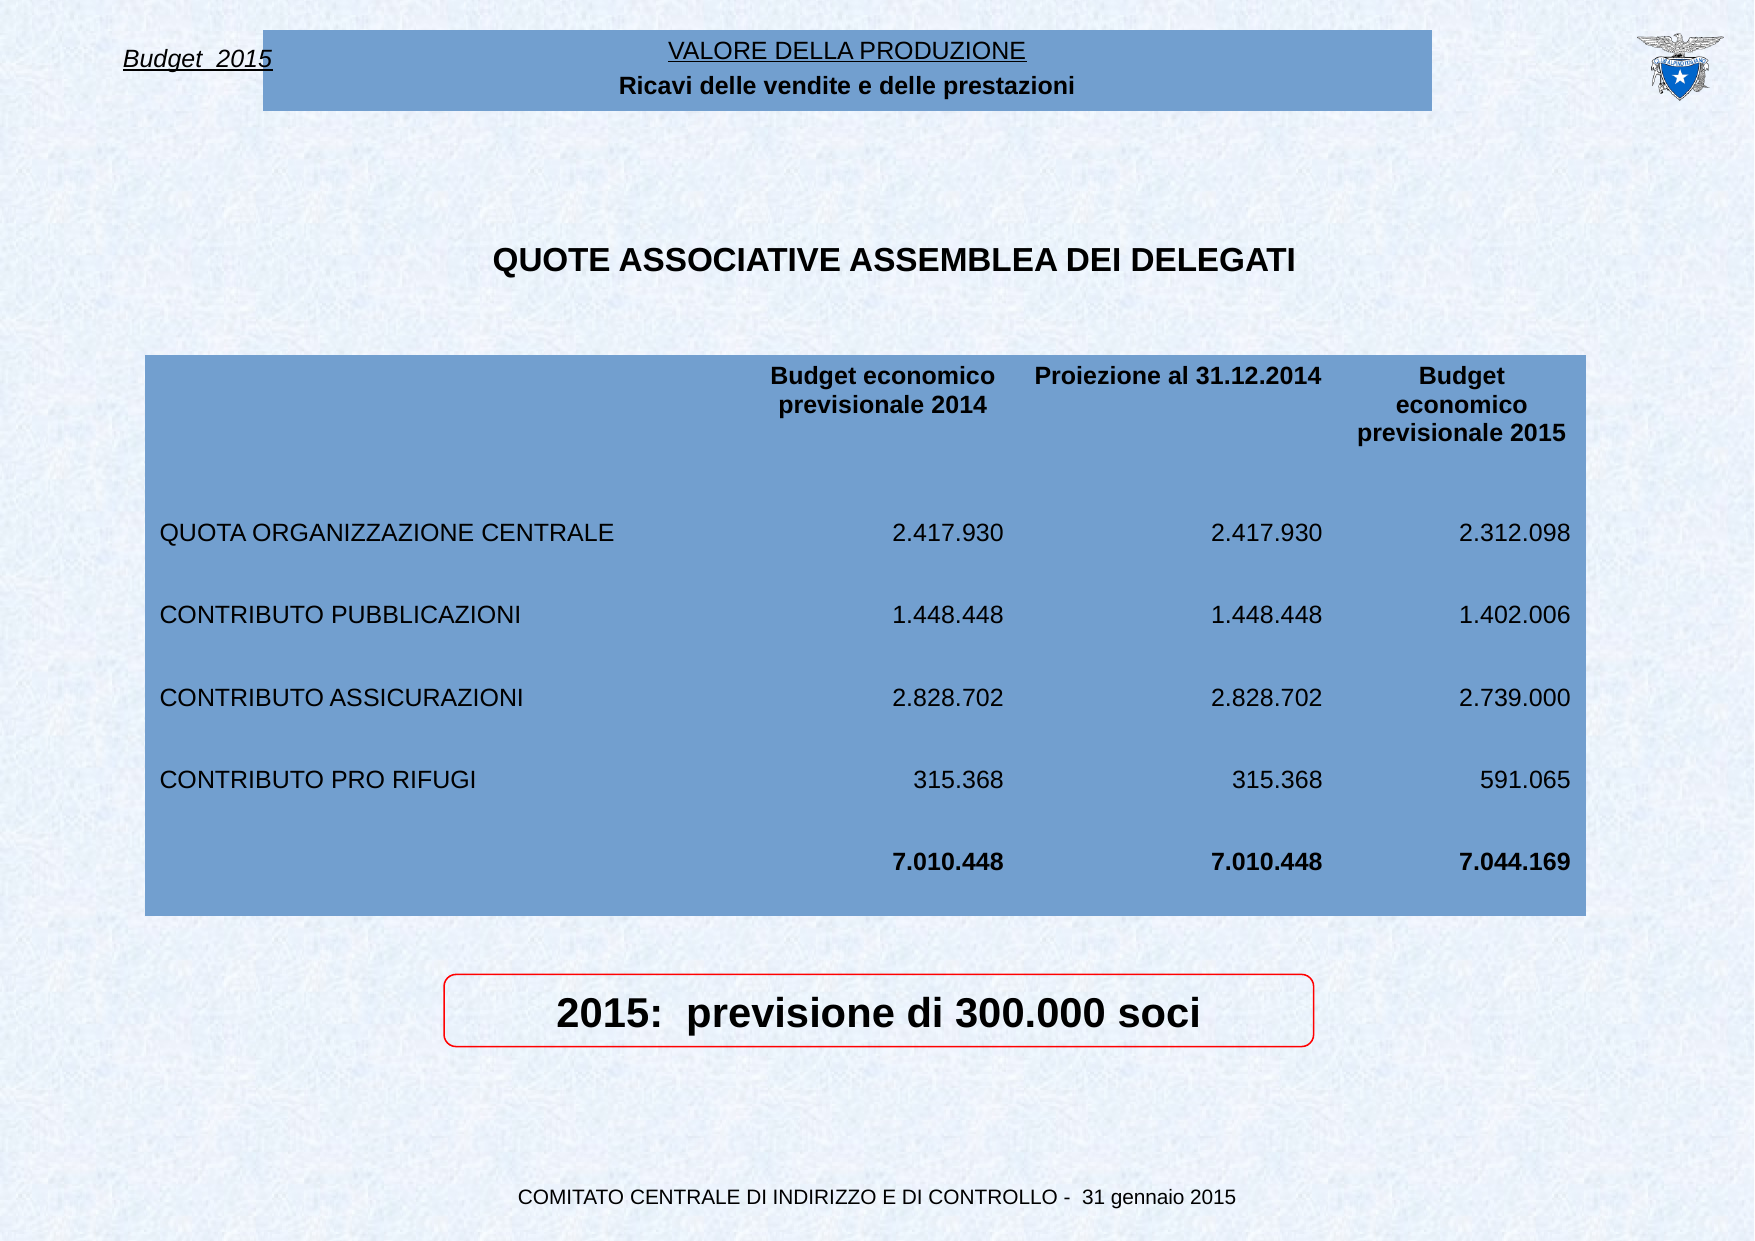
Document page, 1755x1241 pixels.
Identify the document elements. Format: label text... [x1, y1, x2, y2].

table_cell QUOTA ORGANIZZAZIONE CENTRALE [145, 511, 747, 594]
table_cell 2.312.098 [1338, 511, 1586, 594]
table_cell CONTRIBUTO PUBBLICAZIONI [145, 594, 747, 676]
table_header Proiezione al 31.12.2014 [1019, 355, 1338, 511]
table_cell 315.368 [747, 758, 1019, 840]
table_cell 2.417.930 [1019, 511, 1338, 594]
table_cell 7.044.169 [1338, 840, 1586, 916]
table_cell 2.828.702 [1019, 676, 1338, 758]
picture [1633, 29, 1728, 108]
table_header [145, 355, 747, 511]
table_header Budget economico previsionale 2015 [1338, 355, 1586, 511]
table_cell 2.739.000 [1338, 676, 1586, 758]
table_cell 1.448.448 [1019, 594, 1338, 676]
table_cell 2.828.702 [747, 676, 1019, 758]
table_cell 7.010.448 [1019, 840, 1338, 916]
text_box Budget 2015 [50, 35, 346, 82]
table_cell 1.448.448 [747, 594, 1019, 676]
table_header VALORE DELLA PRODUZIONE Ricavi delle vendite e delle prestazioni [263, 30, 1432, 111]
table_cell 315.368 [1019, 758, 1338, 840]
text_box 2015: previsione di 300.000 soci [444, 974, 1314, 1047]
table_cell CONTRIBUTO ASSICURAZIONI [145, 676, 747, 758]
text_box QUOTE ASSOCIATIVE ASSEMBLEA DEI DELEGATI [404, 230, 1385, 286]
table_cell 1.402.006 [1338, 594, 1586, 676]
table_cell [145, 840, 747, 916]
table_cell CONTRIBUTO PRO RIFUGI [145, 758, 747, 840]
table_header Budget economico previsionale 2014 [747, 355, 1019, 511]
table_cell 591.065 [1338, 758, 1586, 840]
table_cell 7.010.448 [747, 840, 1019, 916]
table_cell 2.417.930 [747, 511, 1019, 594]
text_box COMITATO CENTRALE DI INDIRIZZO E DI CONTROLLO - 31 gennaio 2015 [392, 1176, 1362, 1217]
